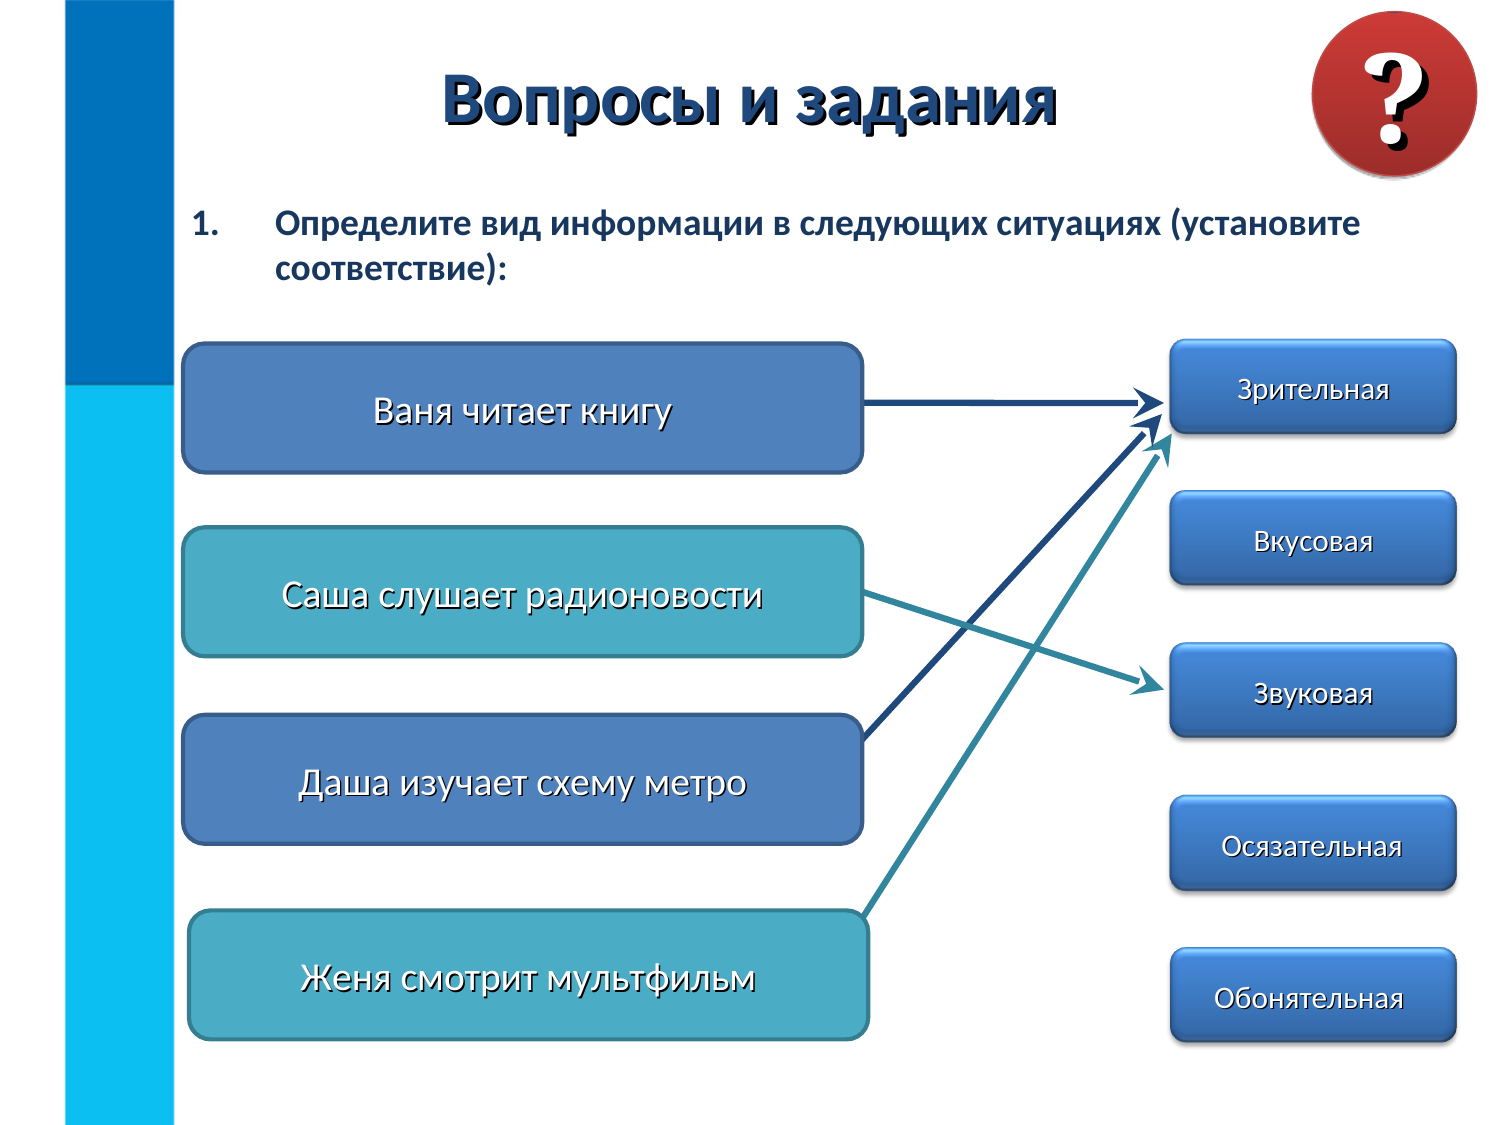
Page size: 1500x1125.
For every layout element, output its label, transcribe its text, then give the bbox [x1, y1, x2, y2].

text_box Звуковая [1176, 649, 1451, 734]
text_box Даша изучает схему метро [183, 714, 863, 844]
text_box ? [1312, 11, 1477, 176]
title Вопросы и задания [75, 0, 1426, 188]
text_box Ваня читает книгу [183, 343, 863, 473]
text_box Вкусовая [1176, 496, 1451, 582]
text_box Обонятельная [1176, 953, 1451, 1039]
picture [0, 0, 1500, 1125]
list Определите вид информации в следующих ситуациях (установите соответствие): [175, 190, 1489, 308]
text_box Зрительная [1176, 344, 1451, 429]
text_box Саша слушает радионовости [183, 527, 863, 657]
text_box Женя смотрит мультфильм [188, 910, 869, 1040]
text_box Осязательная [1176, 801, 1451, 886]
